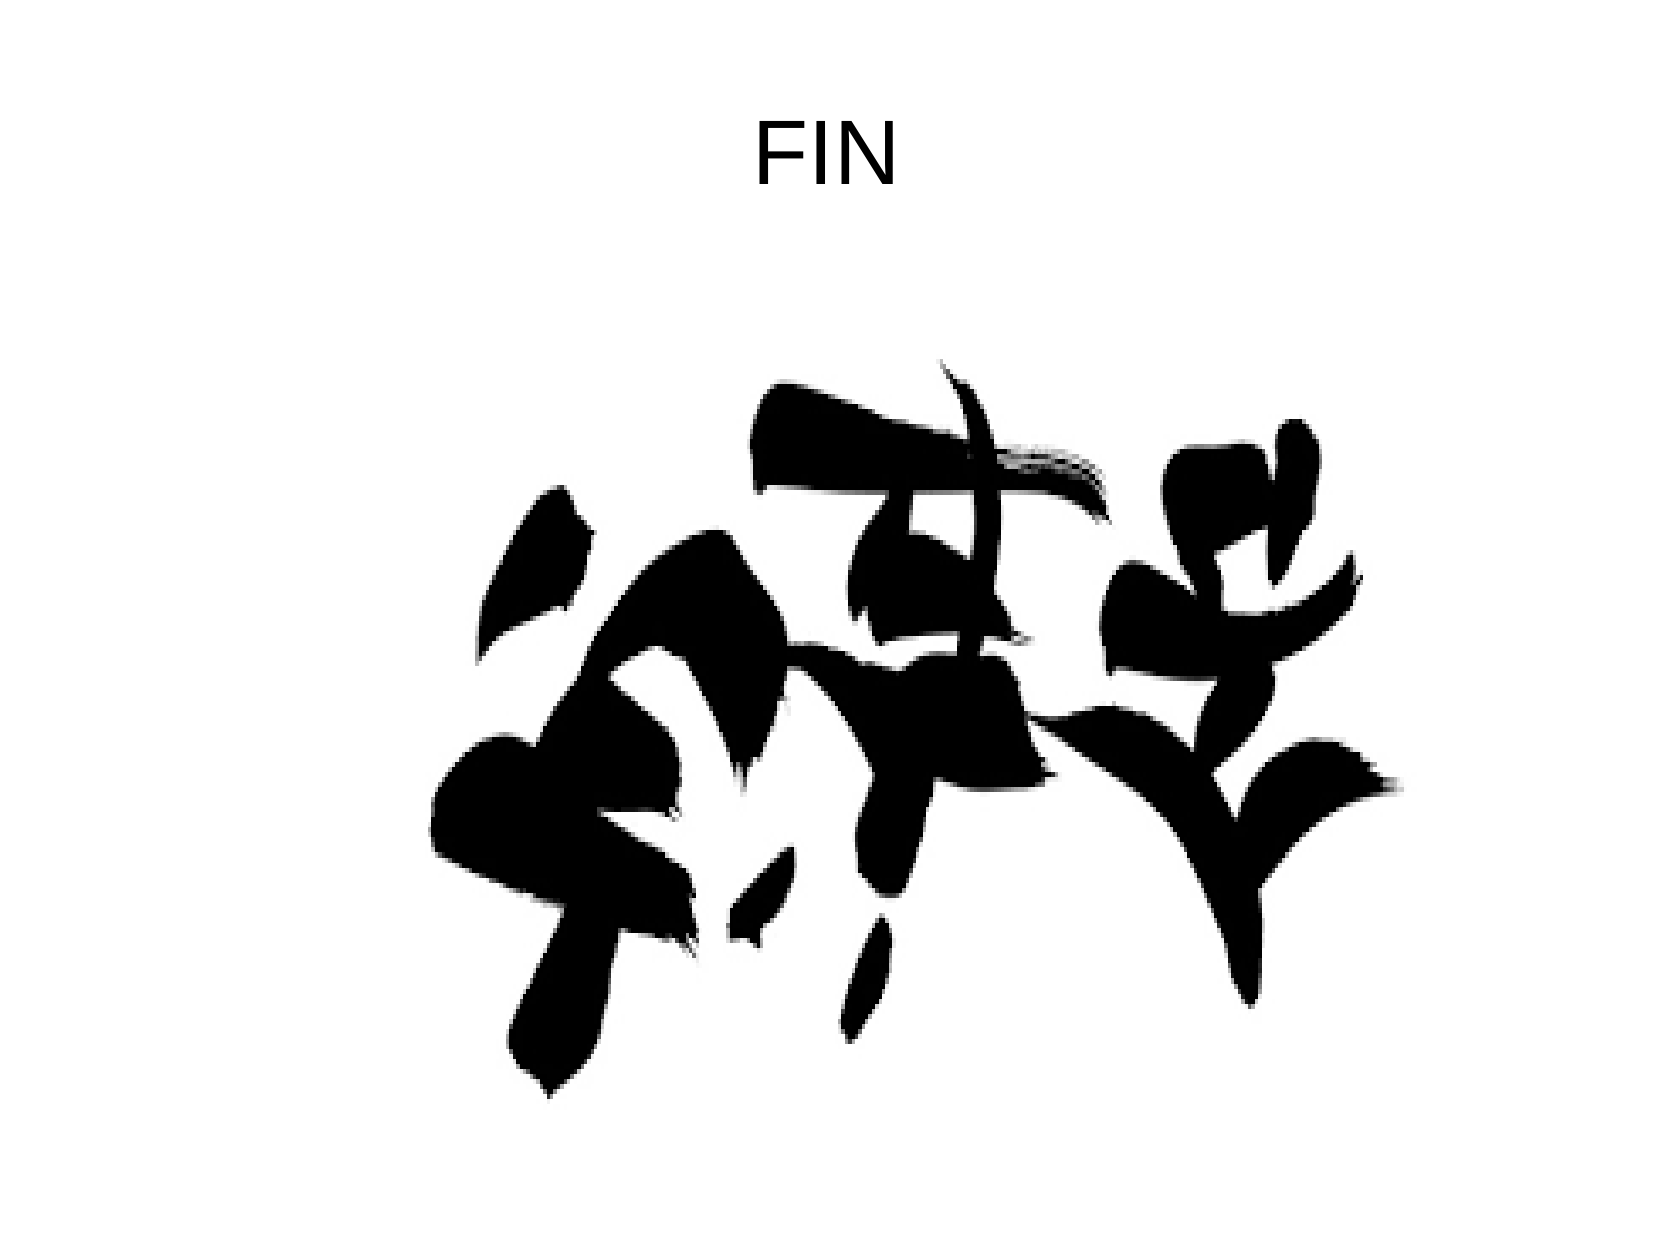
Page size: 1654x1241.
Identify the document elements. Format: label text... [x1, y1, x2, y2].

title FIN [82, 49, 1571, 257]
picture [354, 354, 1489, 1110]
